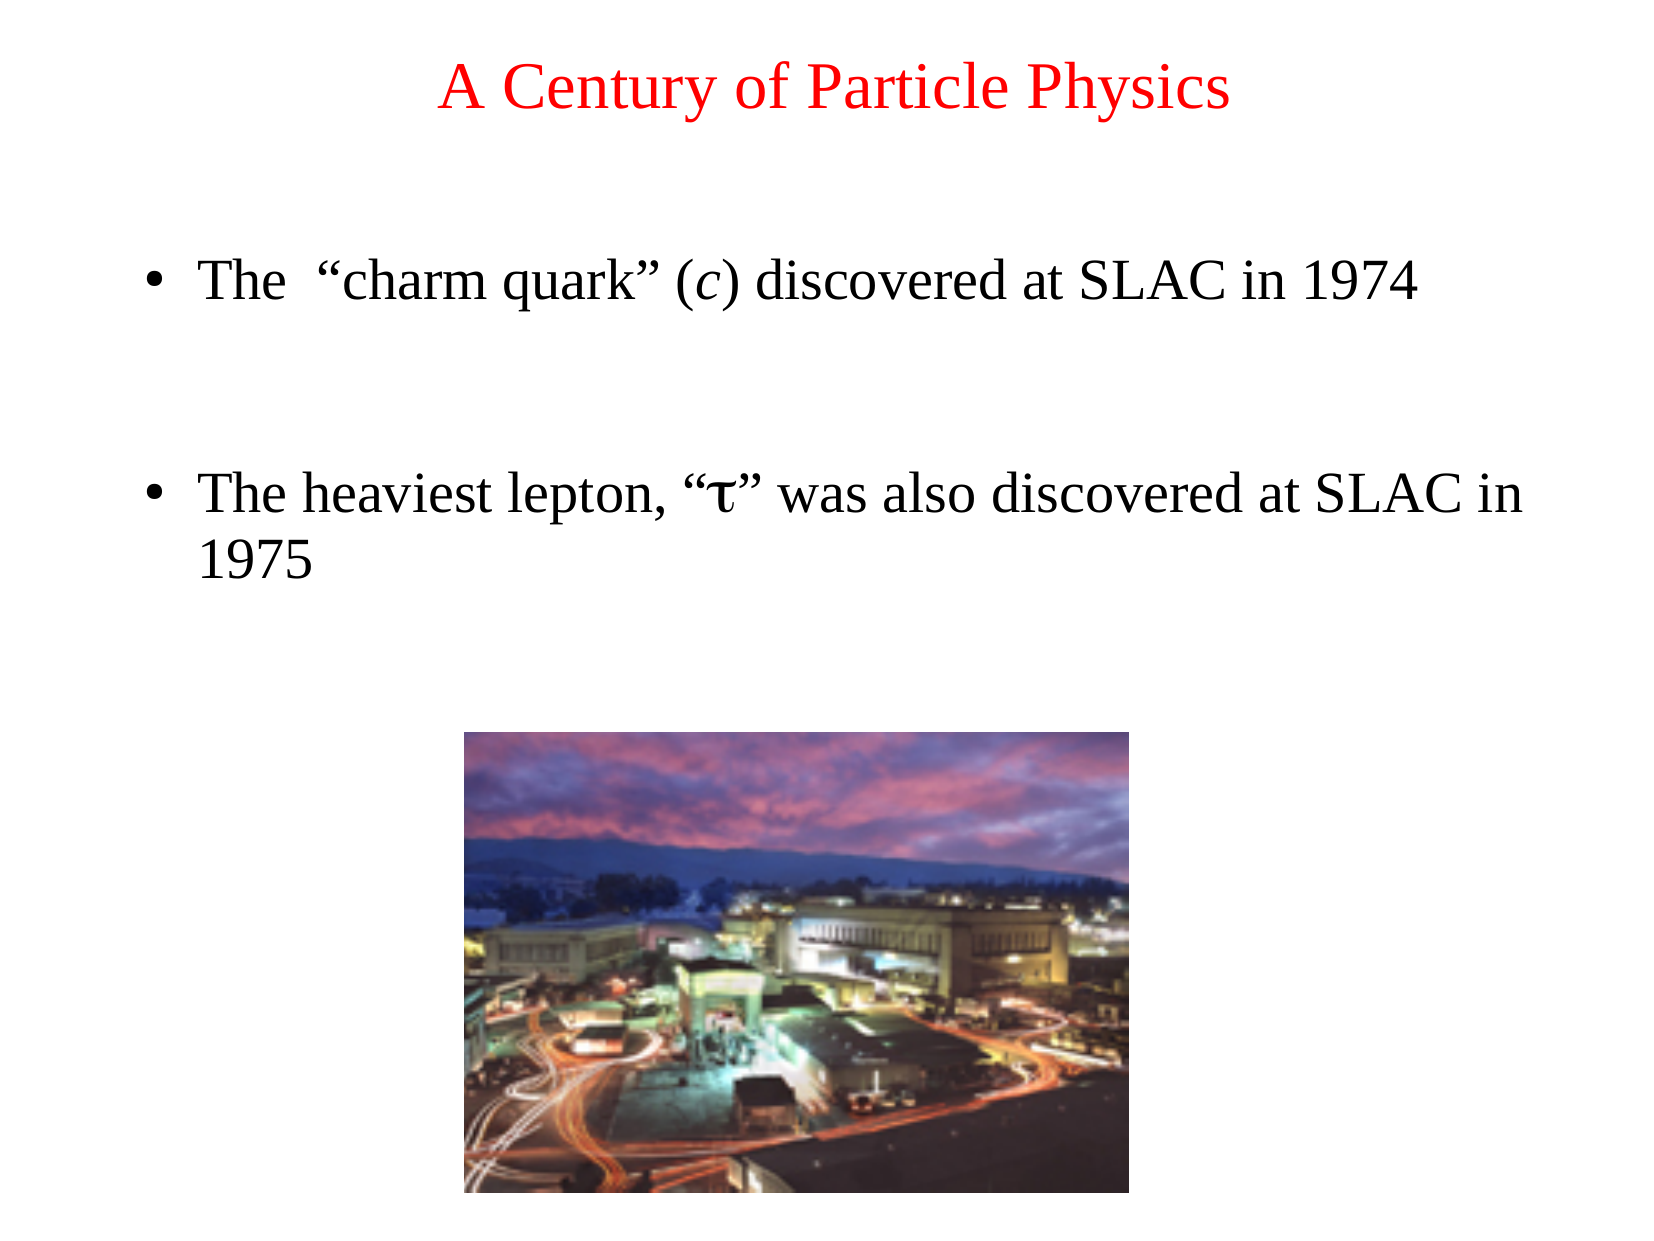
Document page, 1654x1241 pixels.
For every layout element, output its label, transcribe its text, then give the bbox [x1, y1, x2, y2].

title A Century of Particle Physics [128, 0, 1541, 179]
list The “charm quark” (c) discovered at SLAC in 1974 The heaviest lepton, “τ” was also discovered at SLAC in 1975 [126, 247, 1628, 1030]
picture [464, 732, 1129, 1193]
